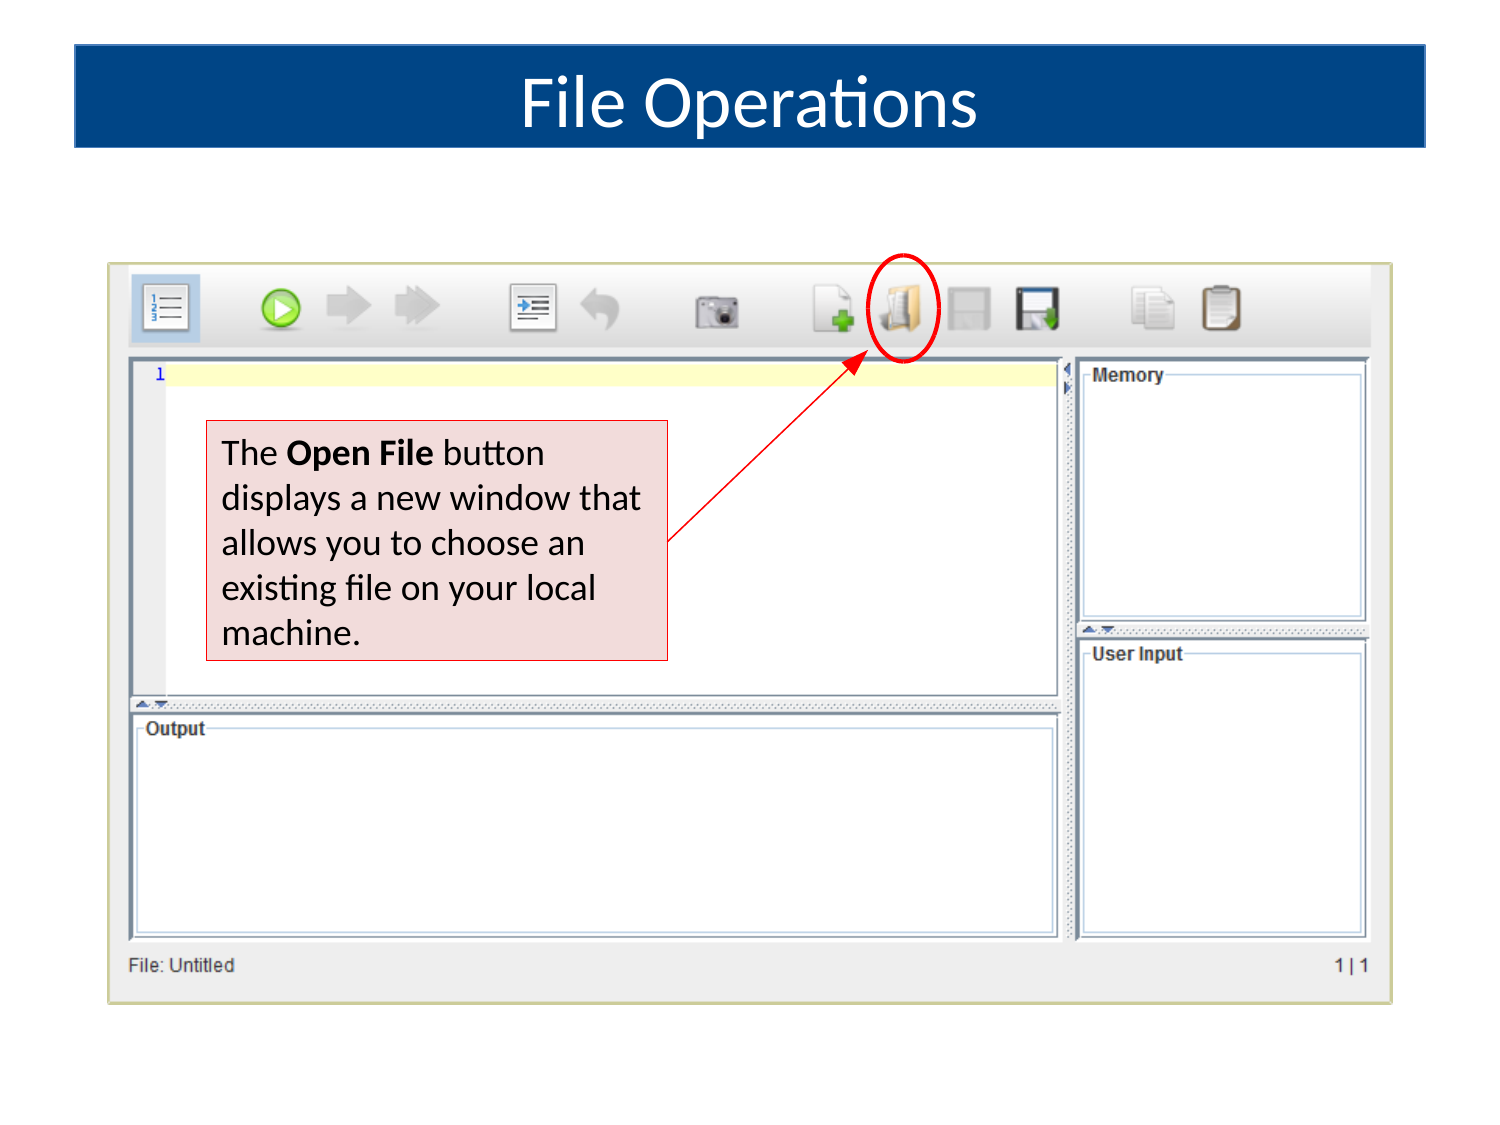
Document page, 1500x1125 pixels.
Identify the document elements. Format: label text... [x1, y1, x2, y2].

text_box The Open File button displays a new window that allows you to choose an existing file on your local machine. [206, 420, 668, 661]
title File Operations [75, 45, 1425, 148]
picture [107, 262, 1393, 1005]
picture [871, 262, 936, 359]
